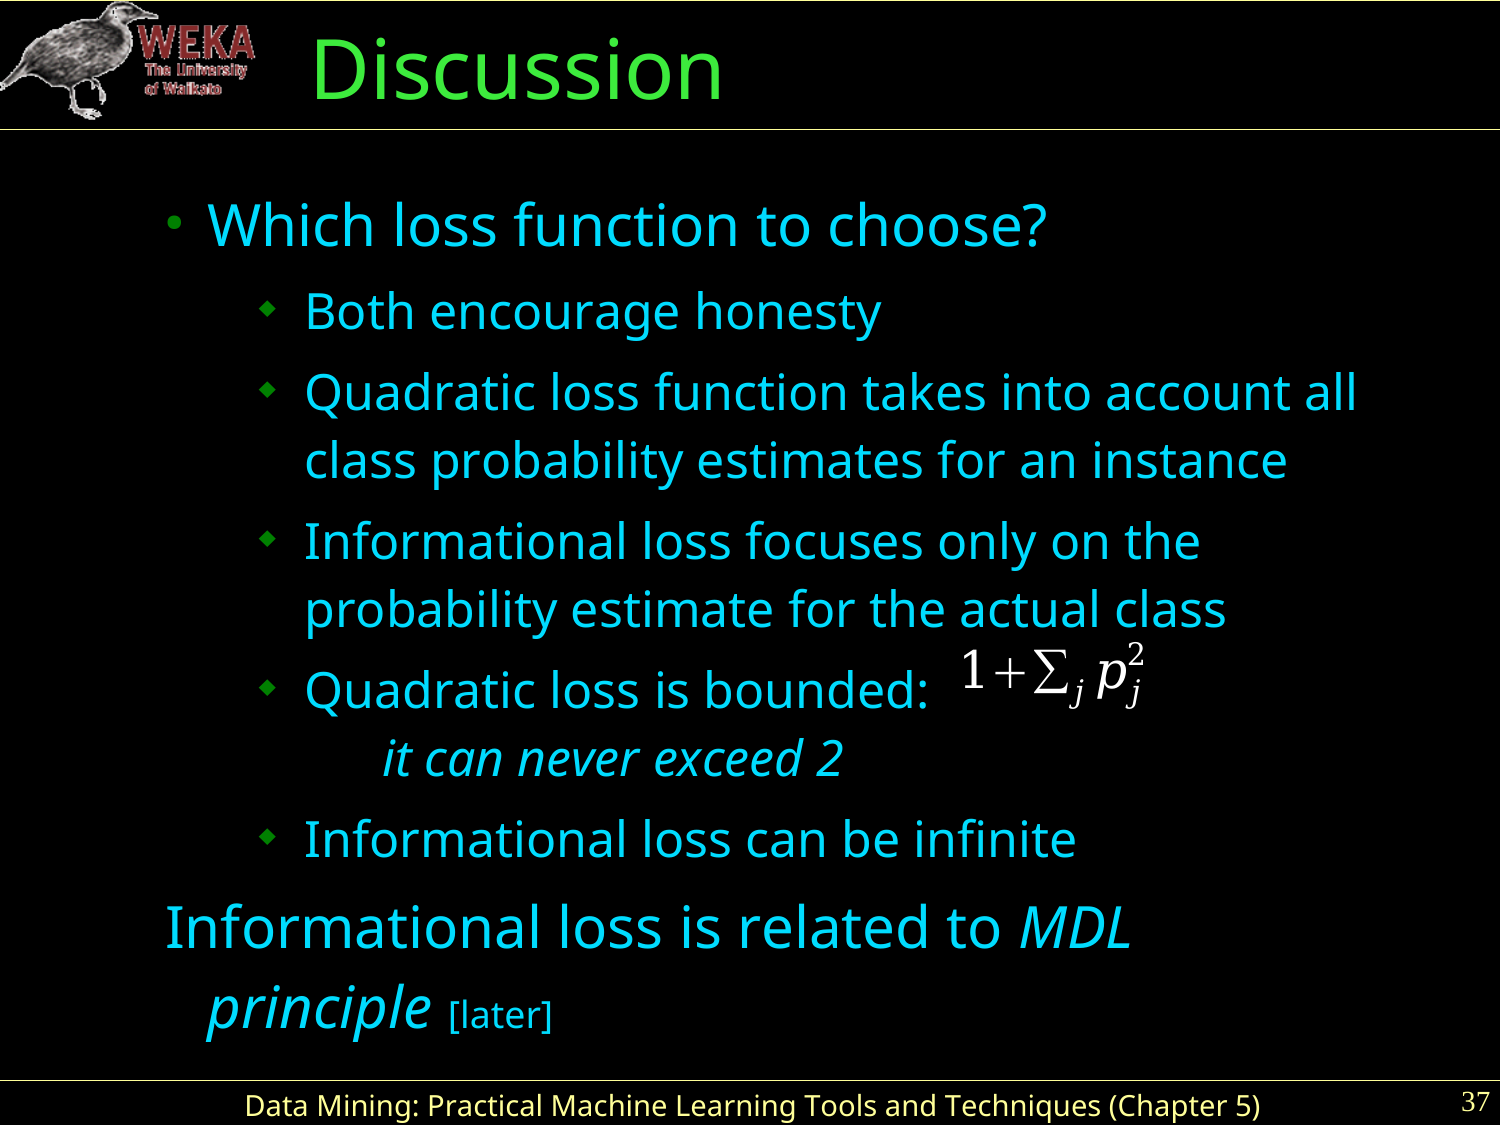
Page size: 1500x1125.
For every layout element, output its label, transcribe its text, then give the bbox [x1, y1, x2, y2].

chart [952, 636, 1152, 709]
picture [0, 1, 266, 129]
text_box Which loss function to choose? Both encourage honesty Quadratic loss function takes into account all class probability estimates for an instance Informational loss focuses only on the probability estimate for the actual class Quadratic loss is bounded: it can never exceed 2 Informational loss can be infinite Informational loss is related to MDL principle [later] [150, 177, 1388, 853]
title Discussion [295, 0, 1500, 148]
